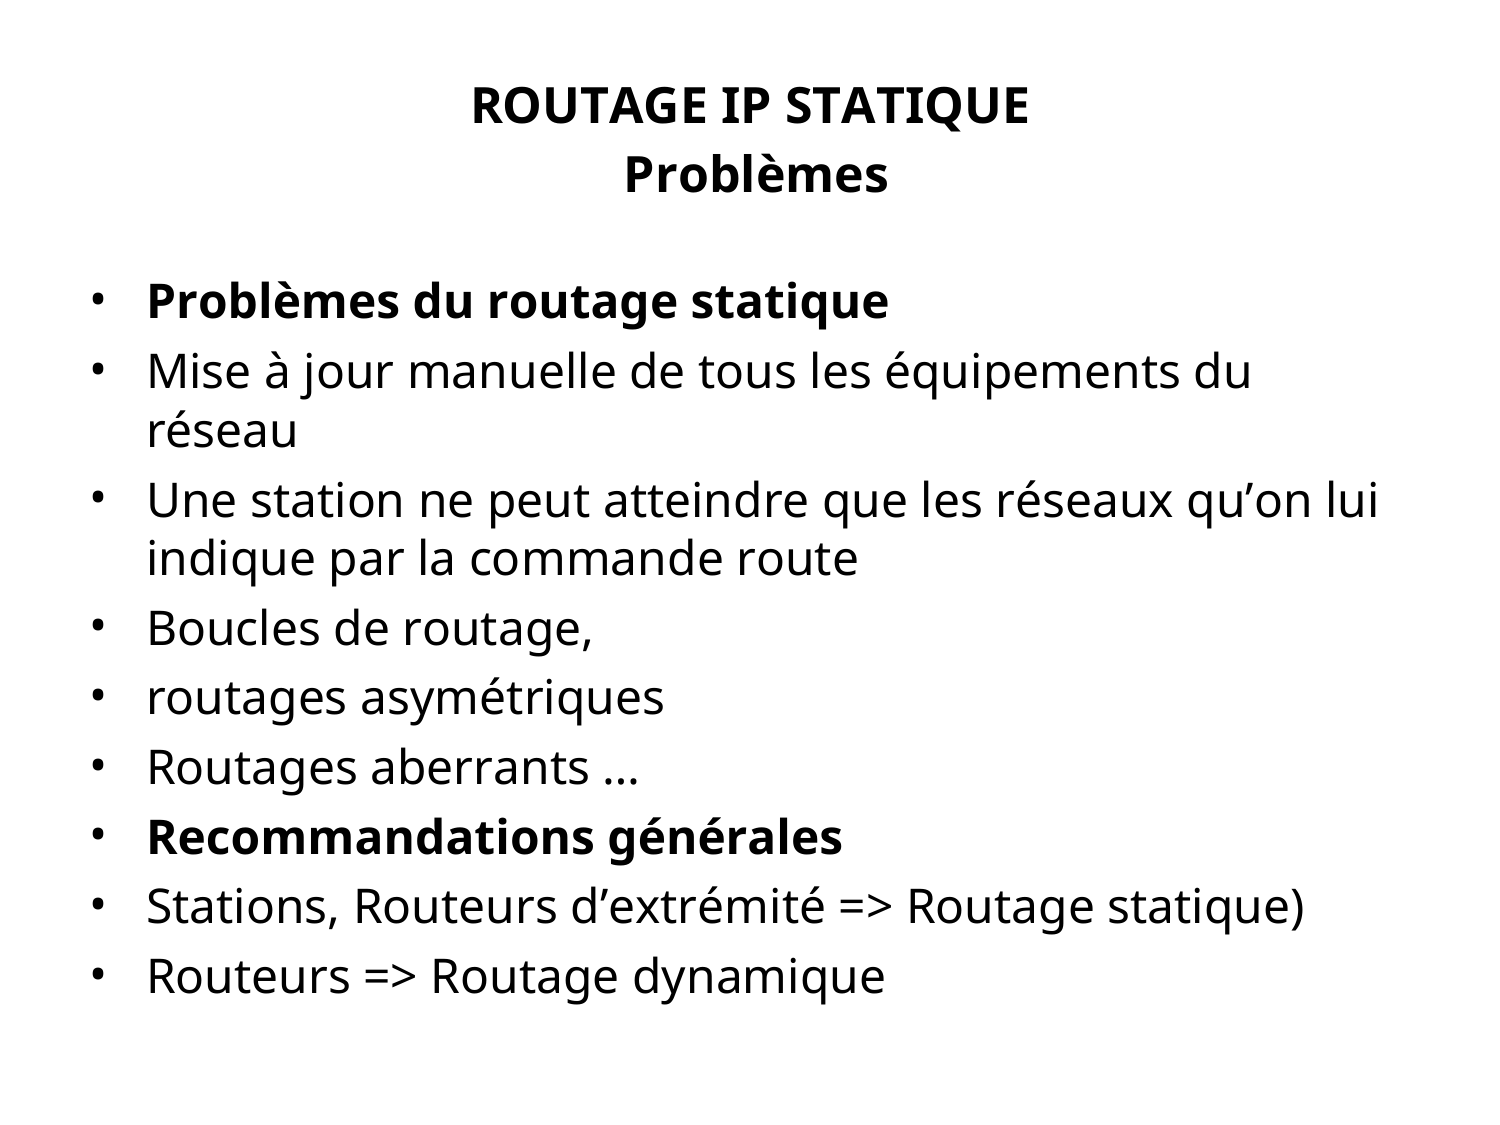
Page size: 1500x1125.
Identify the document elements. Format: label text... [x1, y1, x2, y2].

list Problèmes du routage statique Mise à jour manuelle de tous les équipements du réseau Une station ne peut atteindre que les réseaux qu’on lui indique par la commande route Boucles de routage, routages asymétriques Routages aberrants … Recommandations générales Stations, Routeurs d’extrémité => Routage statique) Routeurs => Routage dynamique [75, 262, 1426, 1006]
title ROUTAGE IP STATIQUE Problèmes [75, 45, 1426, 233]
